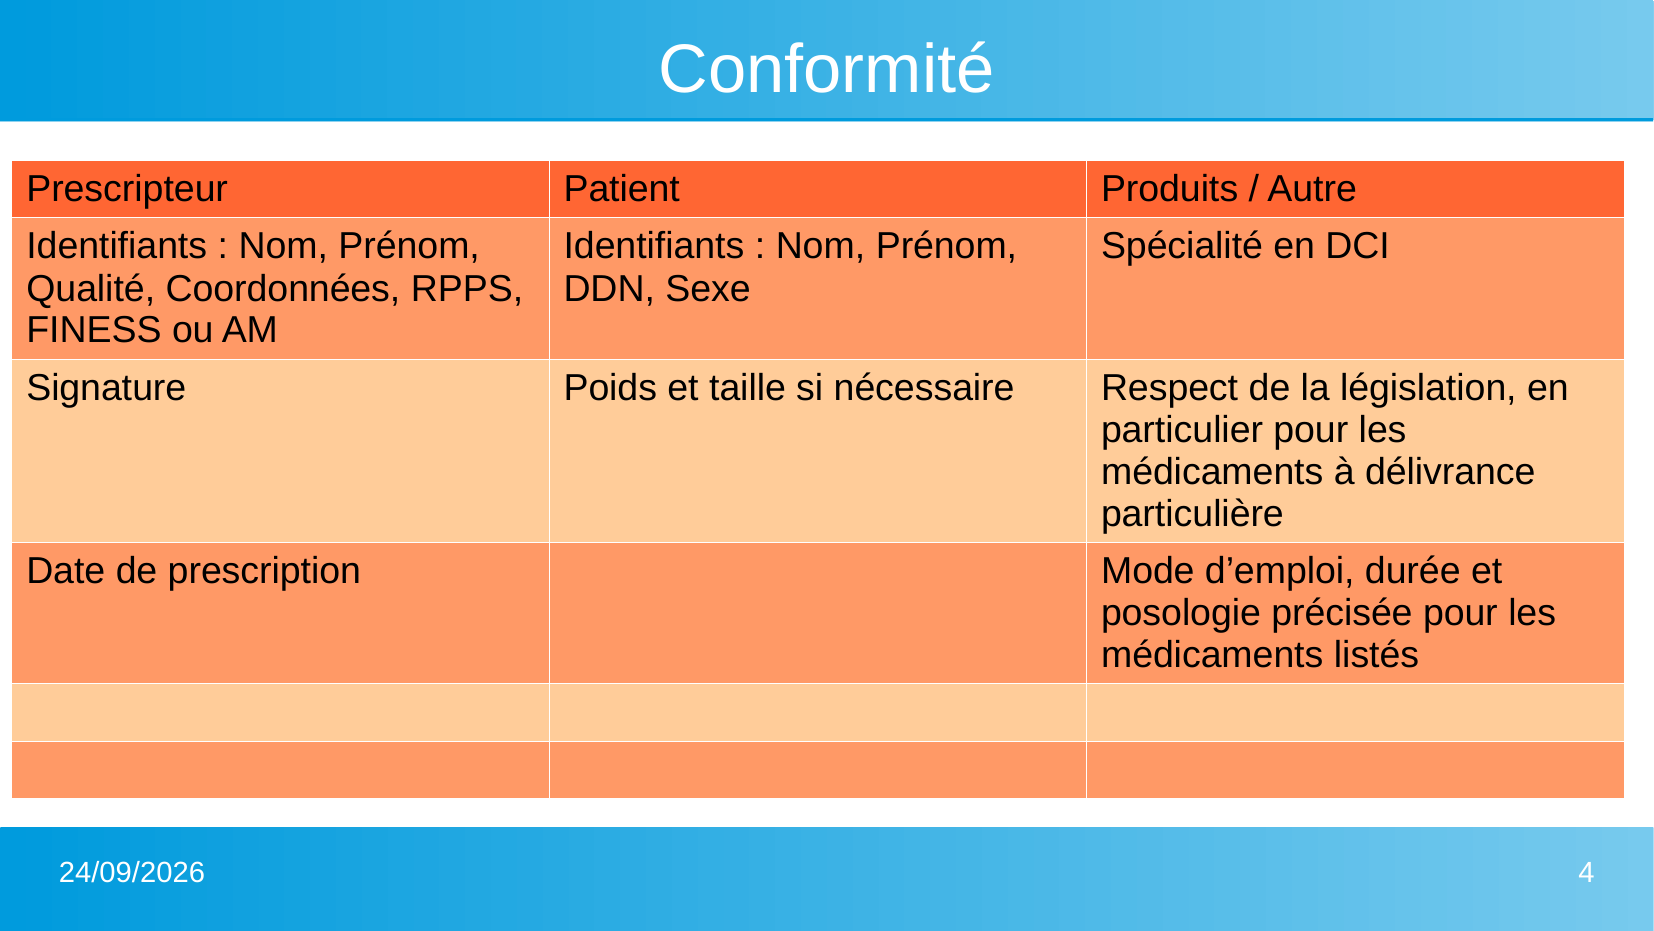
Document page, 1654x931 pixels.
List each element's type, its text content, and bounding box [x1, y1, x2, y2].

table_cell Poids et taille si nécessaire [550, 360, 1086, 542]
table_header Prescripteur [12, 161, 549, 217]
table_cell Date de prescription [12, 543, 549, 683]
table_cell Spécialité en DCI [1087, 218, 1624, 359]
table_cell [1087, 684, 1624, 741]
table_cell [550, 742, 1086, 798]
table_cell [1087, 742, 1624, 798]
table_cell Identifiants : Nom, Prénom, Qualité, Coordonnées, RPPS, FINESS ou AM [12, 218, 549, 359]
table_cell Respect de la législation, en particulier pour les médicaments à délivrance particulière [1087, 360, 1624, 542]
table_cell Mode d’emploi, durée et posologie précisée pour les médicaments listés [1087, 543, 1624, 683]
title Conformité [59, 29, 1595, 108]
table_cell Identifiants : Nom, Prénom, DDN, Sexe [550, 218, 1086, 359]
table_cell [12, 742, 549, 798]
table_cell [550, 543, 1086, 683]
table_cell Signature [12, 360, 549, 542]
table_cell [550, 684, 1086, 741]
table_cell [12, 684, 549, 741]
table_header Patient [550, 161, 1086, 217]
table_header Produits / Autre [1087, 161, 1624, 217]
